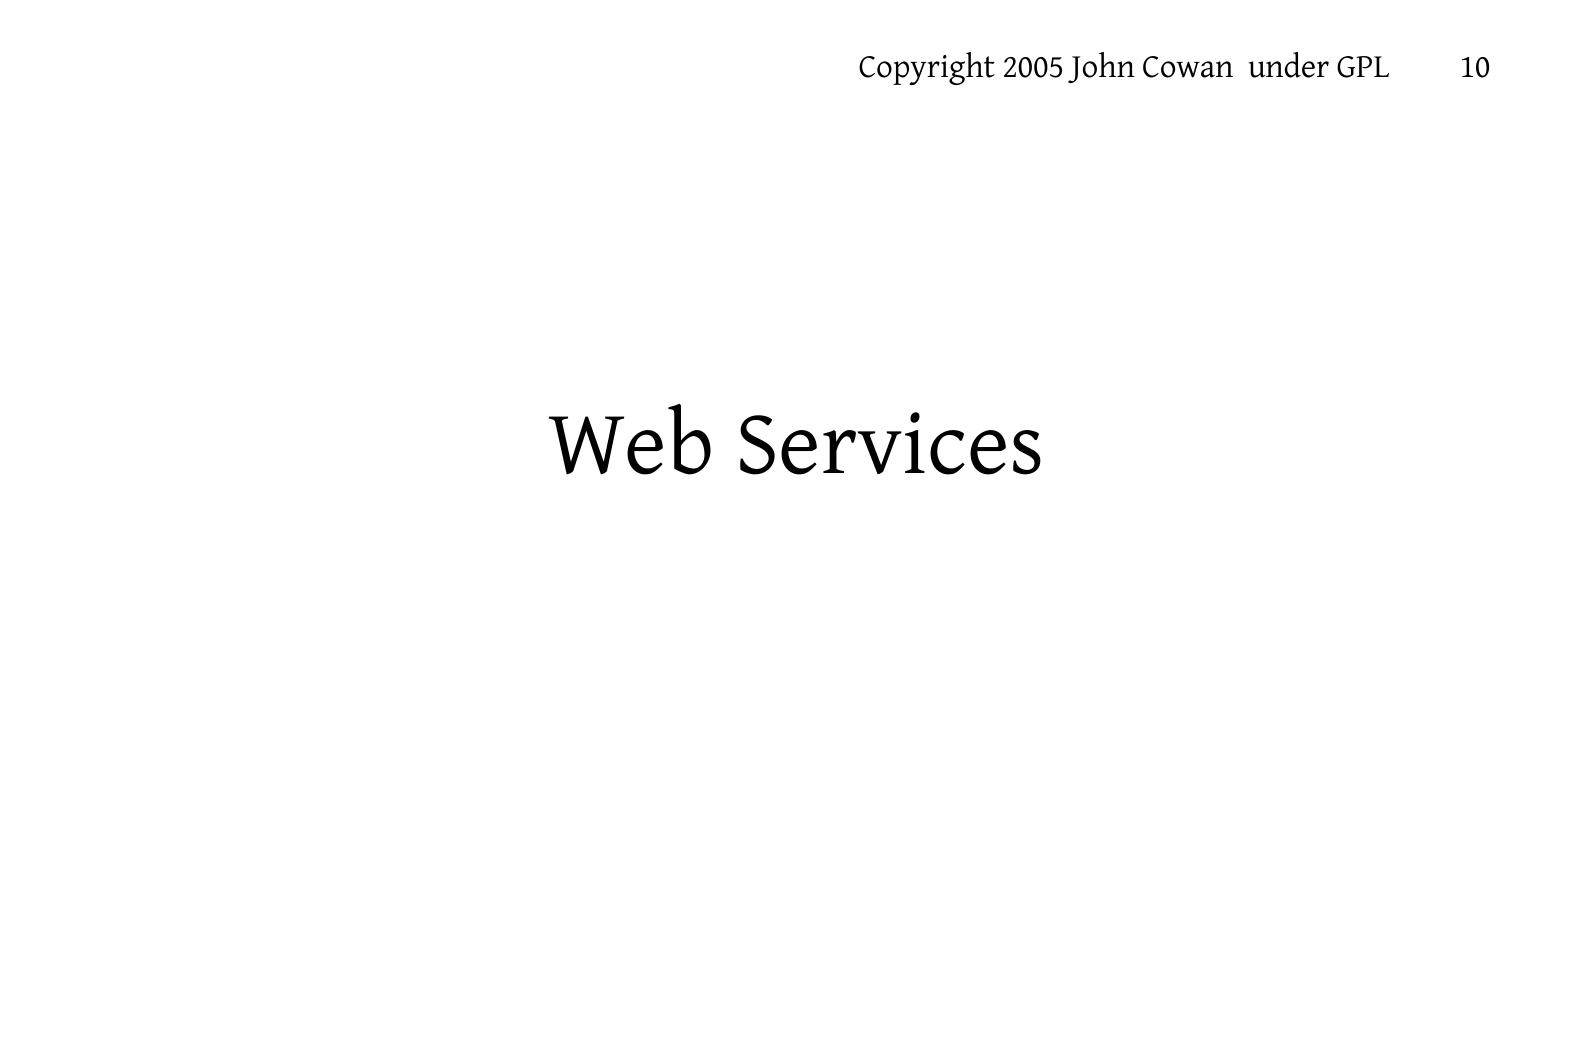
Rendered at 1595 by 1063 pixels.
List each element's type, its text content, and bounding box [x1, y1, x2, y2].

title Web Services [119, 330, 1476, 559]
